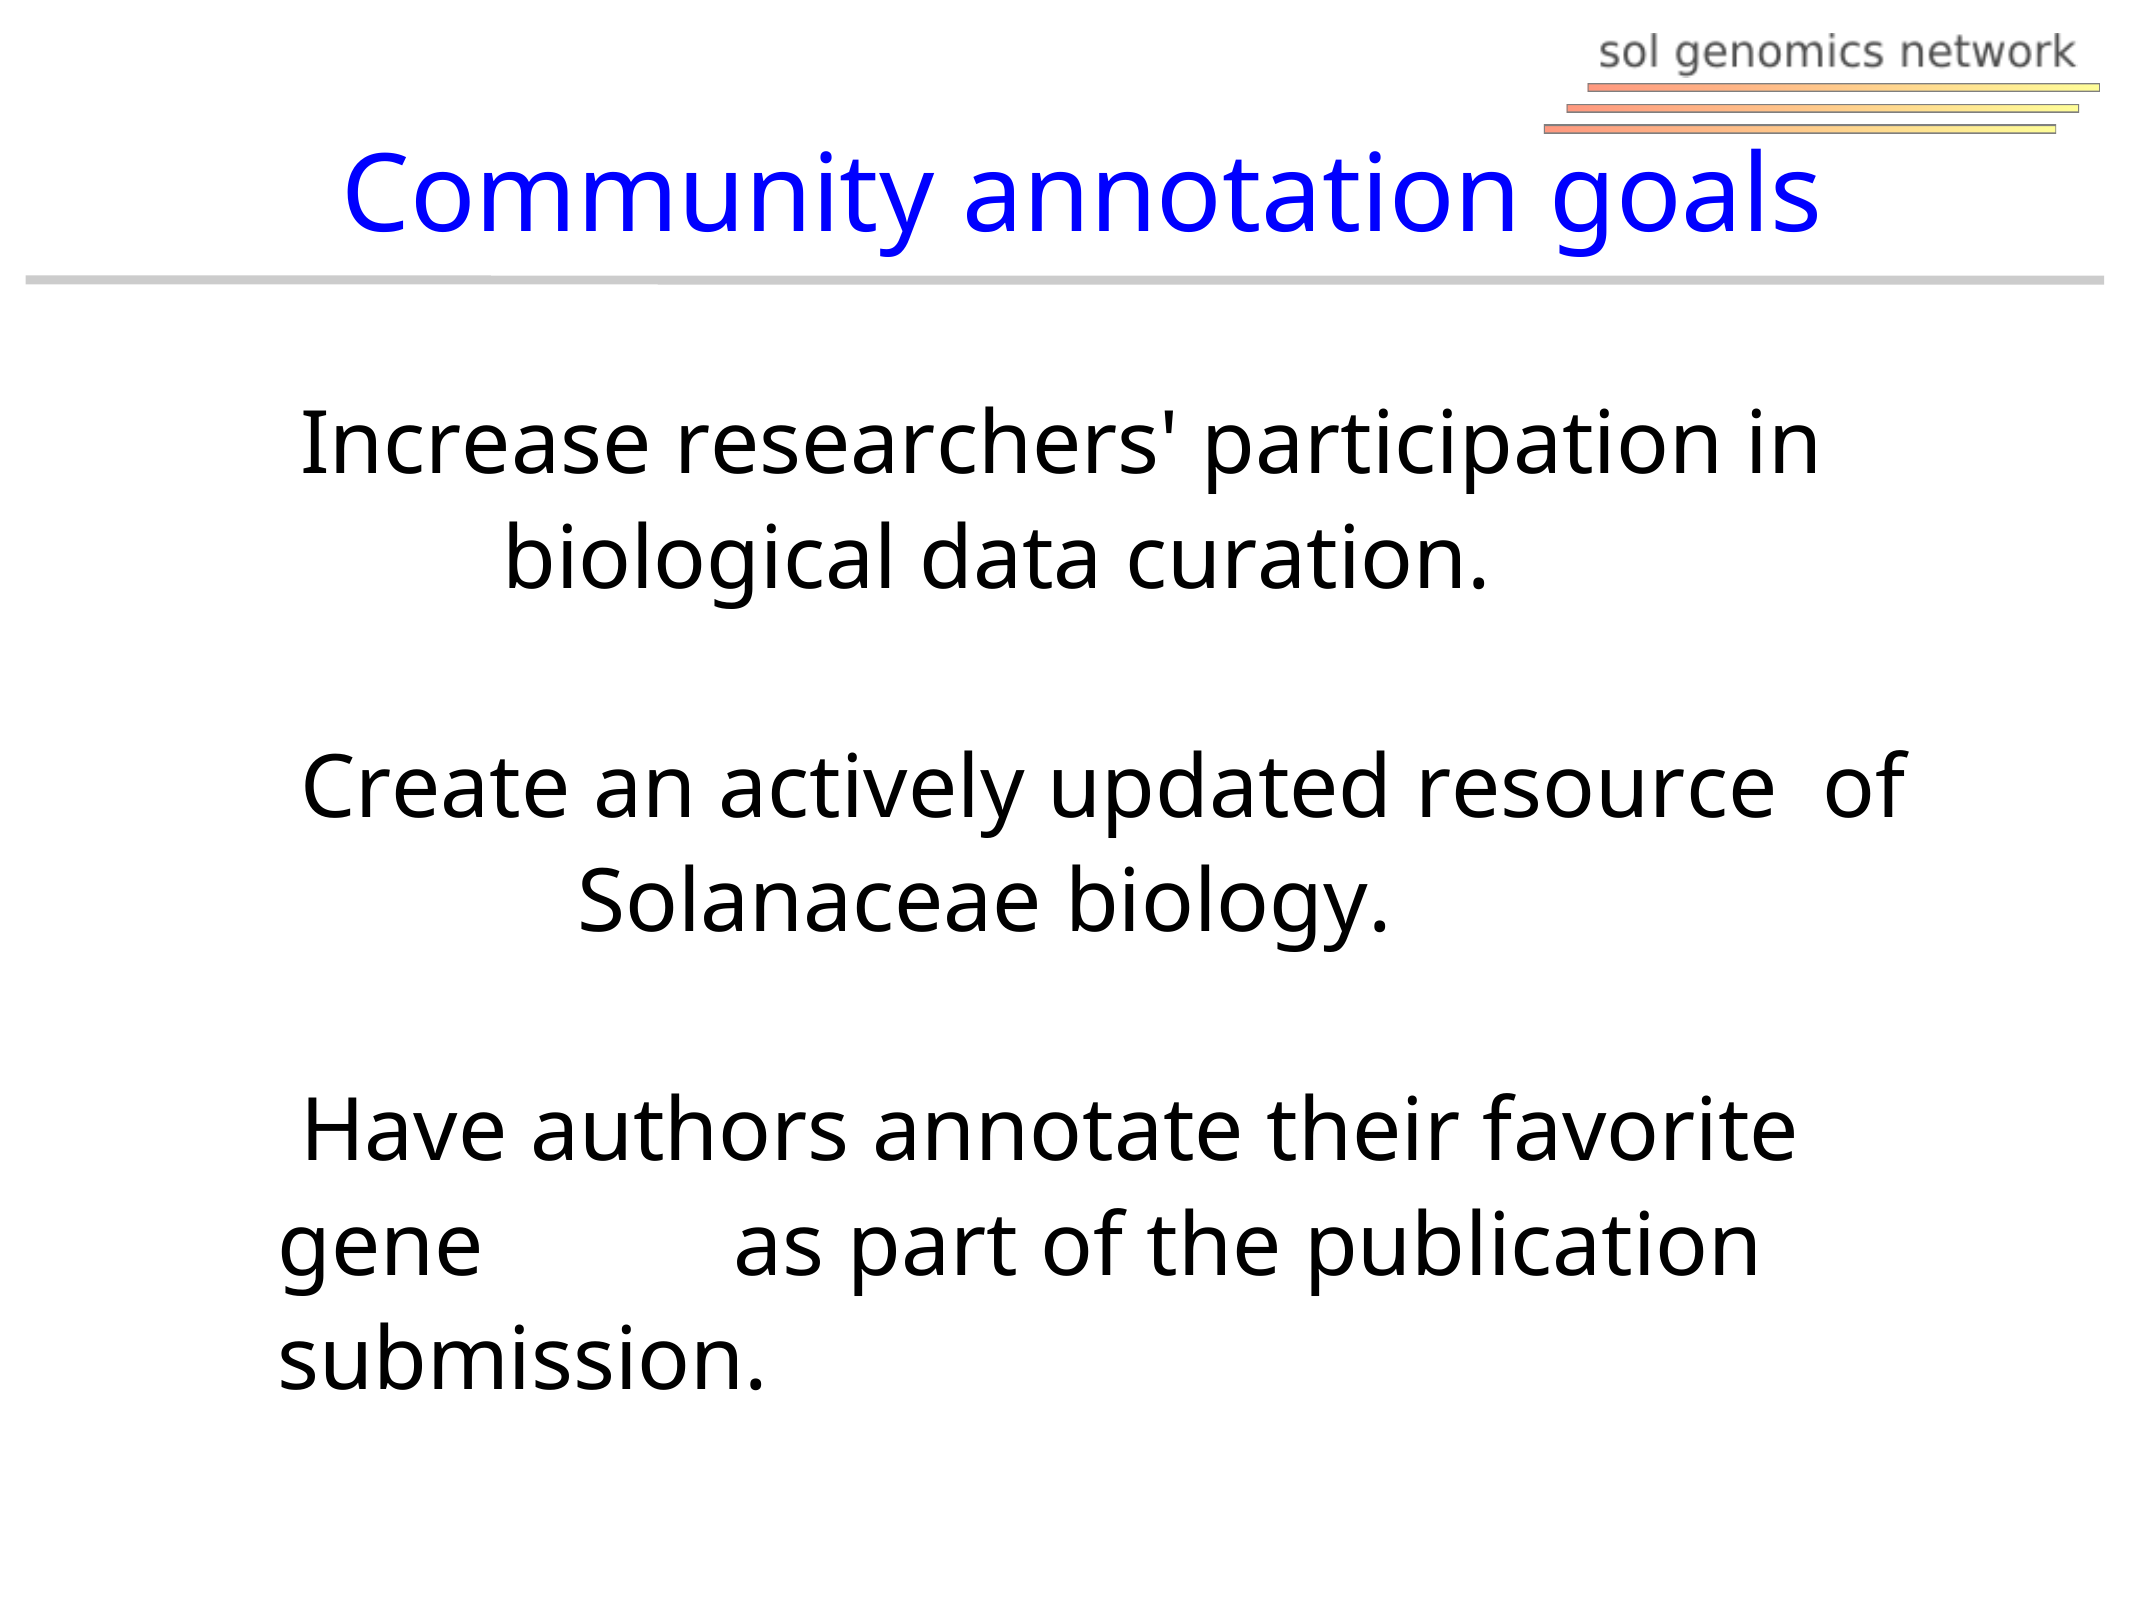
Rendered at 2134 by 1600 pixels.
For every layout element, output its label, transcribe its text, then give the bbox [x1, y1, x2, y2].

picture [1597, 33, 2078, 78]
text_box [1587, 83, 2101, 92]
text_box [1566, 104, 2080, 113]
text_box [1983, 124, 2057, 134]
text_box Increase researchers' participation in biological data curation. Create an actively updated resource of Solanaceae biology. Have authors annotate their favorite gene as part of the publication submission. [187, 375, 2026, 1276]
text_box Community annotation goals [183, 117, 1983, 262]
